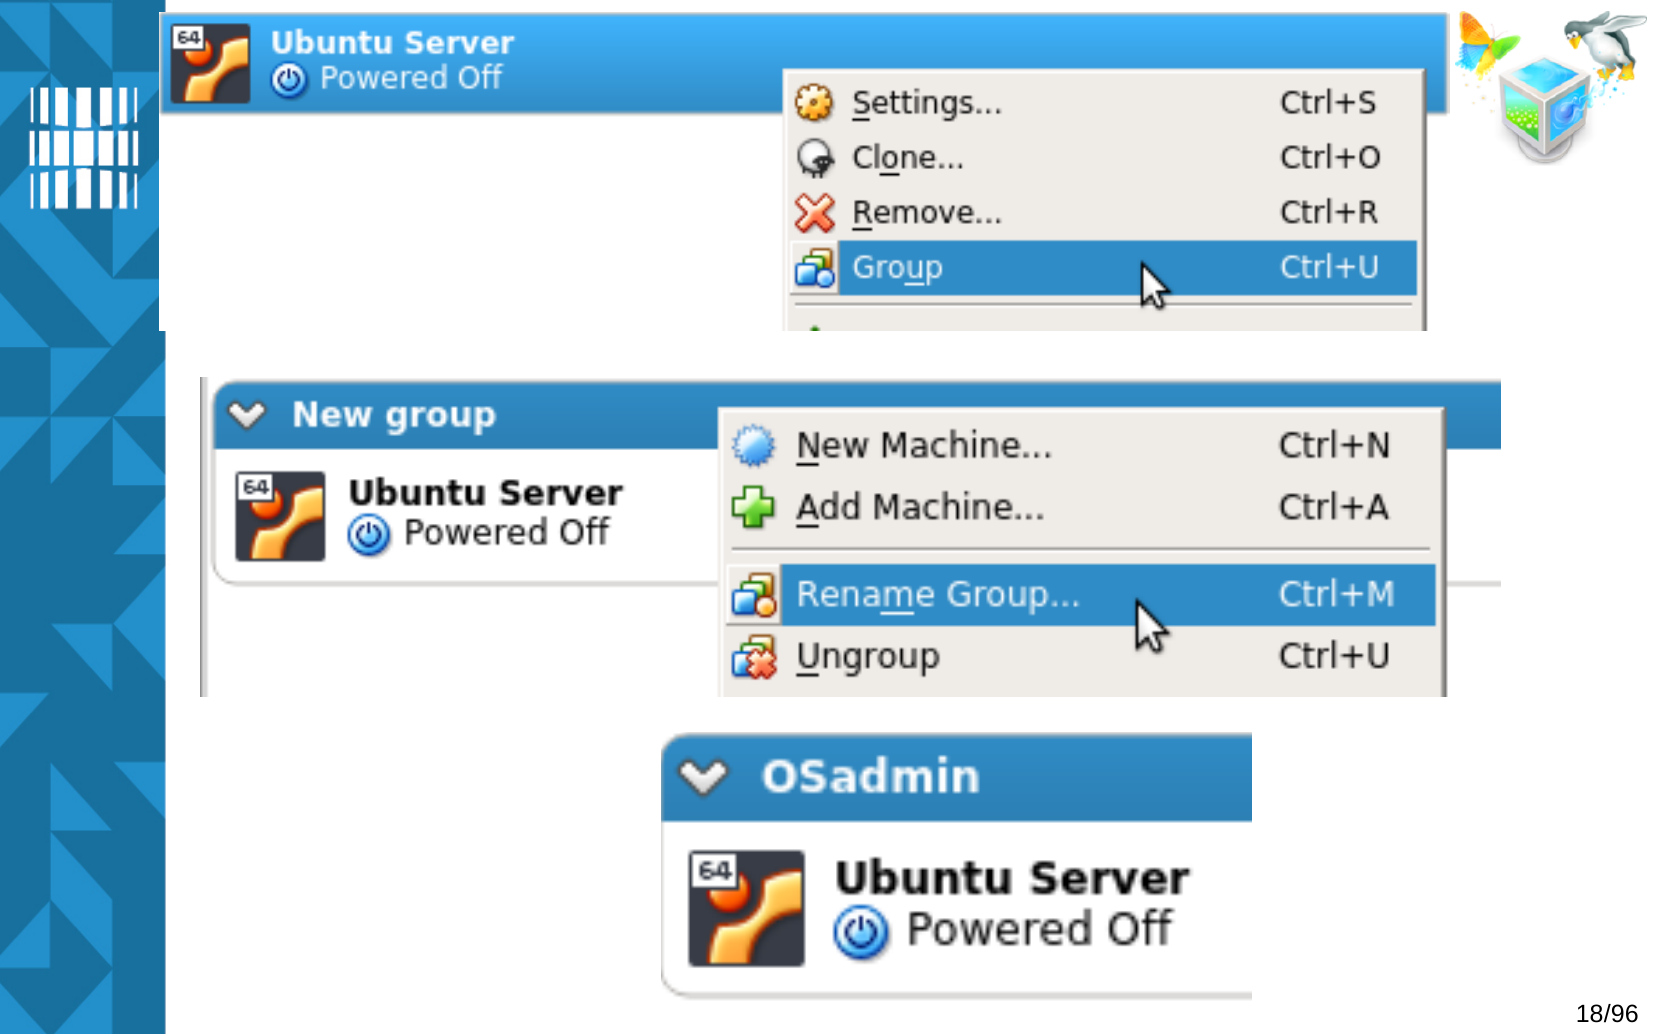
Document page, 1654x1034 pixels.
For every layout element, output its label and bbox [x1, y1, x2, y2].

picture [159, 12, 1450, 331]
picture [661, 732, 1252, 1008]
picture [1452, 7, 1653, 166]
picture [200, 377, 1501, 698]
